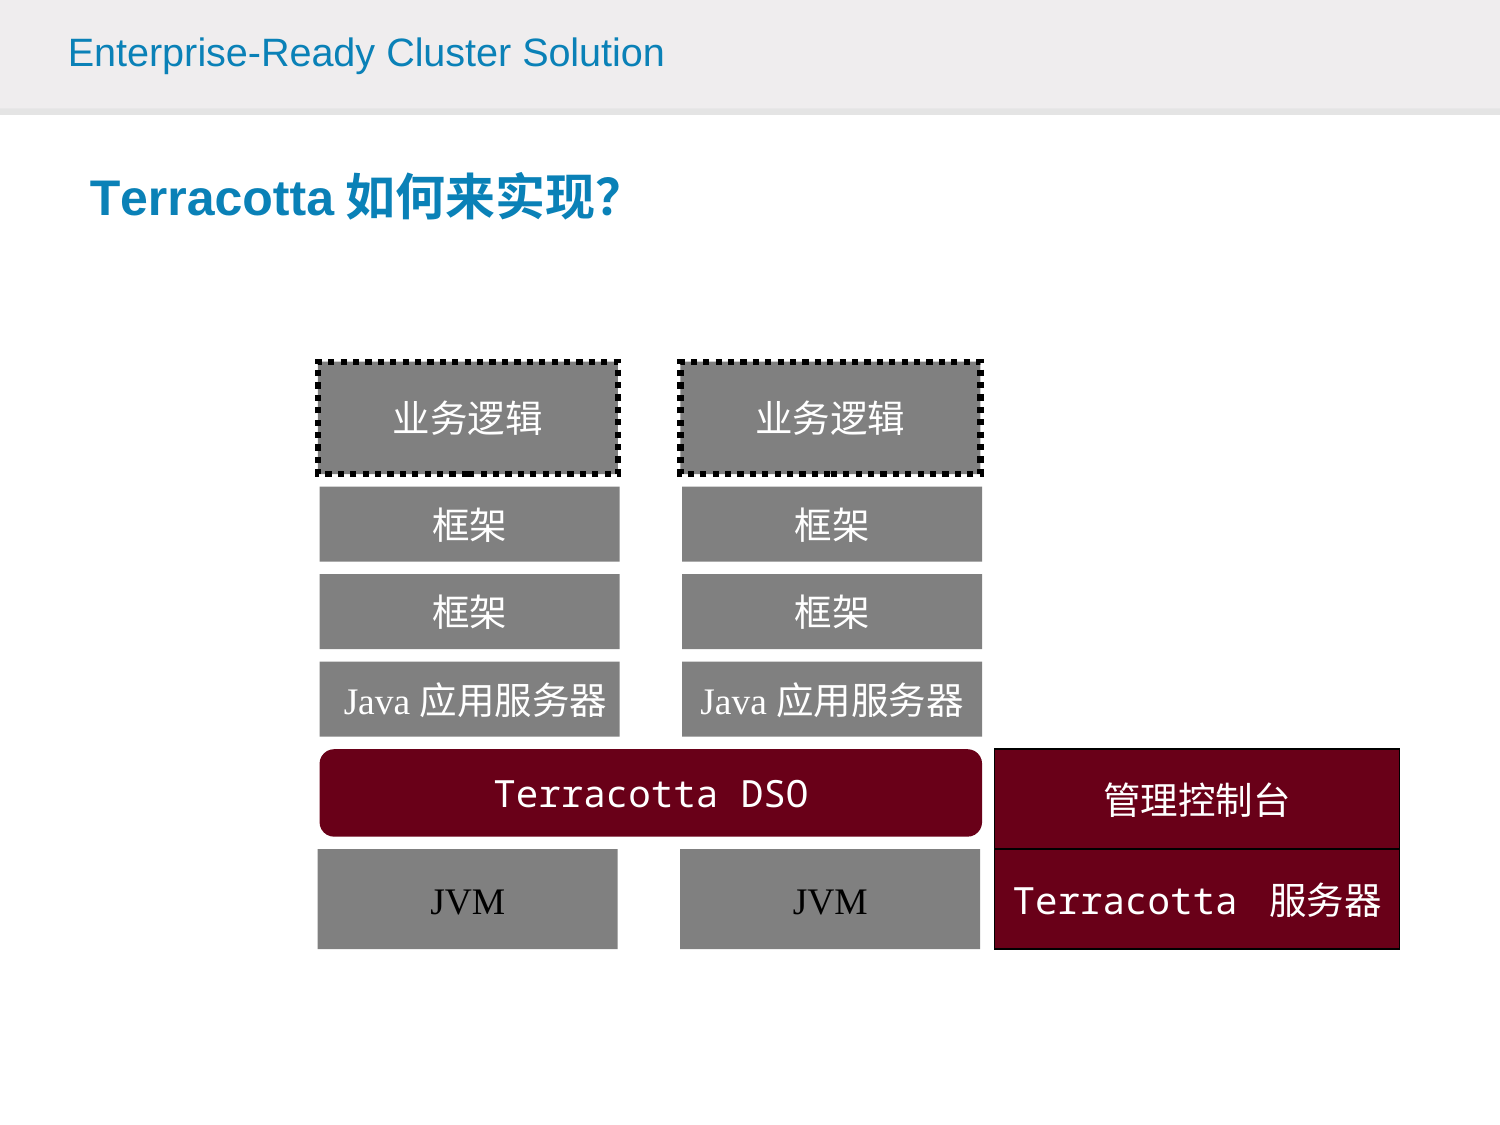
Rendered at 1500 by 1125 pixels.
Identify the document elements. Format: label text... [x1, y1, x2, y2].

text_box JVM [317, 849, 618, 950]
text_box 框架 [319, 574, 620, 650]
text_box 业务逻辑 [680, 361, 981, 475]
text_box Terracotta 服务器 [994, 850, 1400, 950]
picture [0, 0, 1500, 115]
text_box 框架 [682, 486, 983, 562]
text_box 框架 [682, 574, 983, 650]
text_box 框架 [319, 486, 620, 562]
text_box 业务逻辑 [317, 361, 618, 475]
text_box Terracotta DSO [319, 749, 983, 837]
text_box JVM [680, 849, 981, 950]
title Terracotta如何来实现？ [75, 153, 703, 233]
text_box Java应用服务器 [319, 661, 620, 737]
text_box 管理控制台 [994, 749, 1400, 850]
text_box Java应用服务器 [682, 661, 983, 737]
